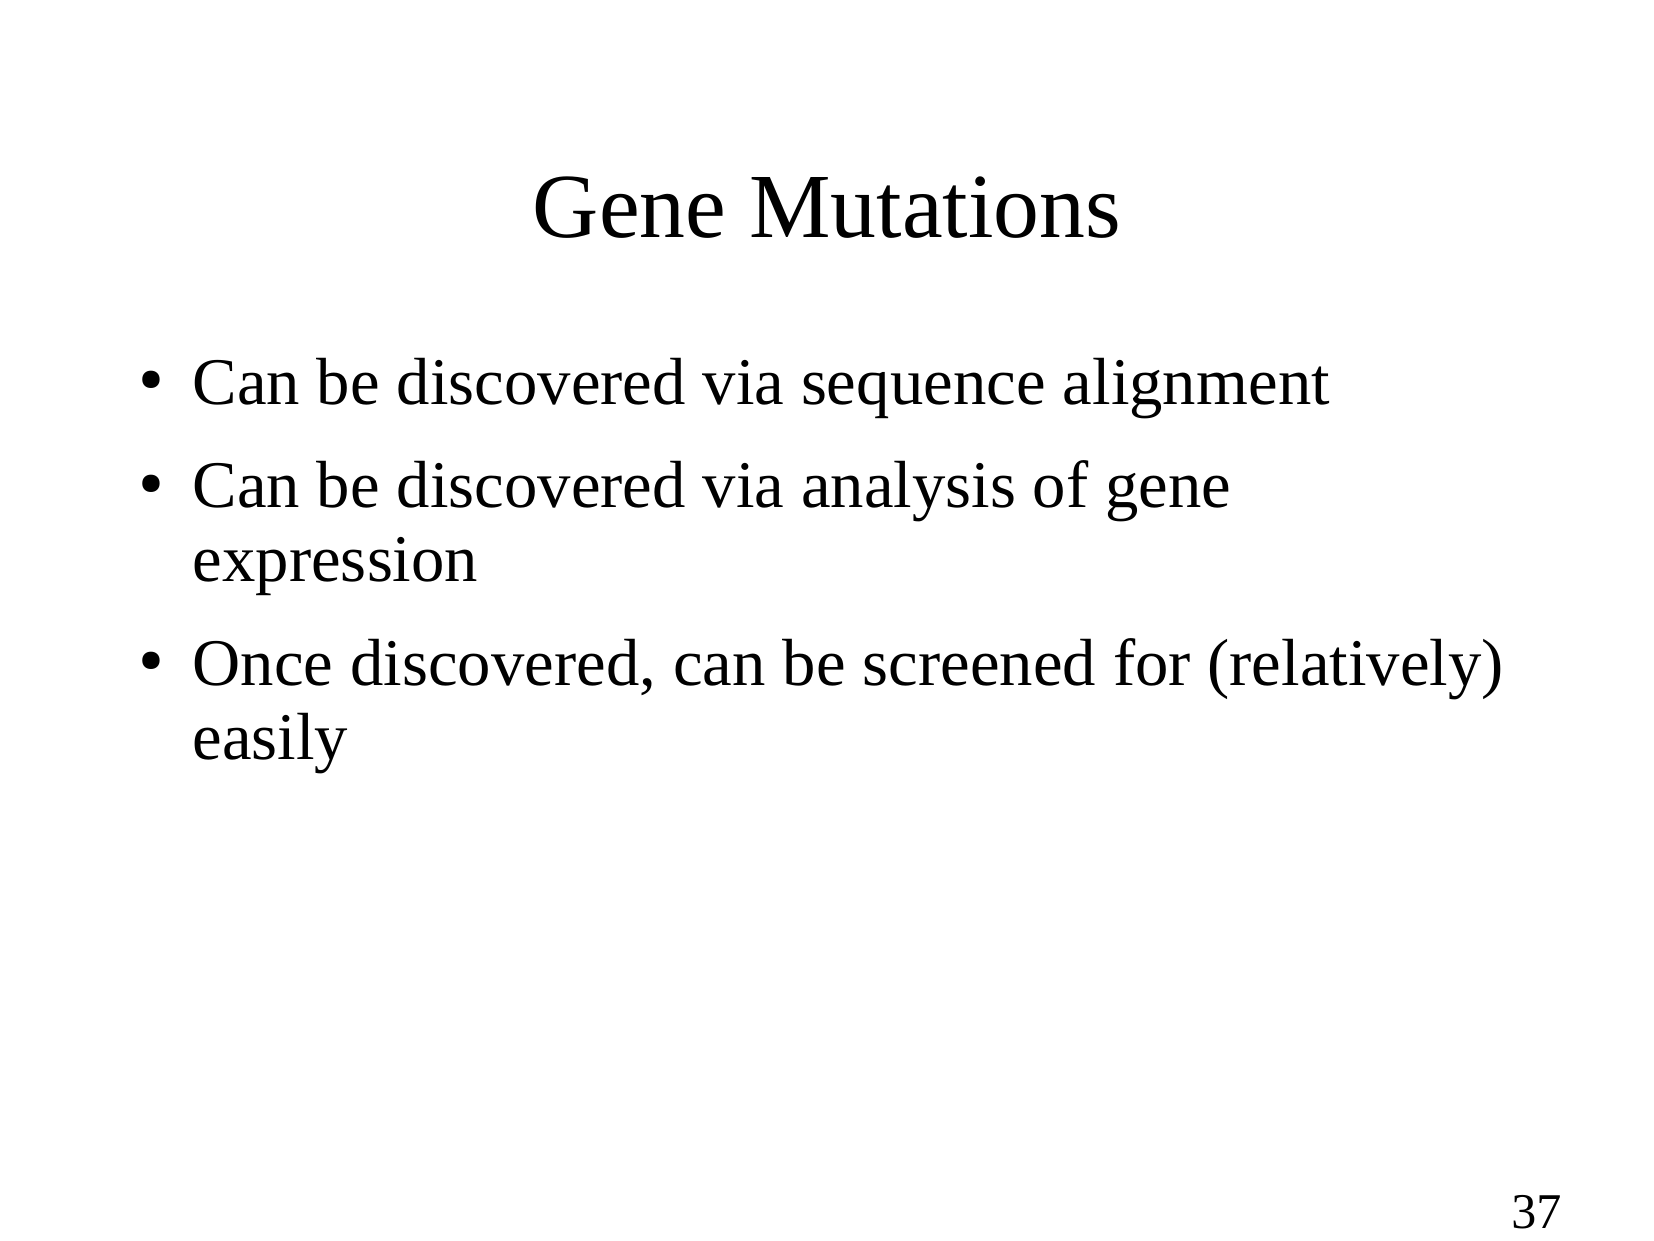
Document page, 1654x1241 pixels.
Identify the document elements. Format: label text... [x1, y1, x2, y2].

title Gene Mutations [121, 102, 1534, 311]
list Can be discovered via sequence alignment Can be discovered via analysis of gene expression Once discovered, can be screened for (relatively) easily [121, 344, 1534, 1127]
text_box <number> [1511, 1183, 1654, 1241]
